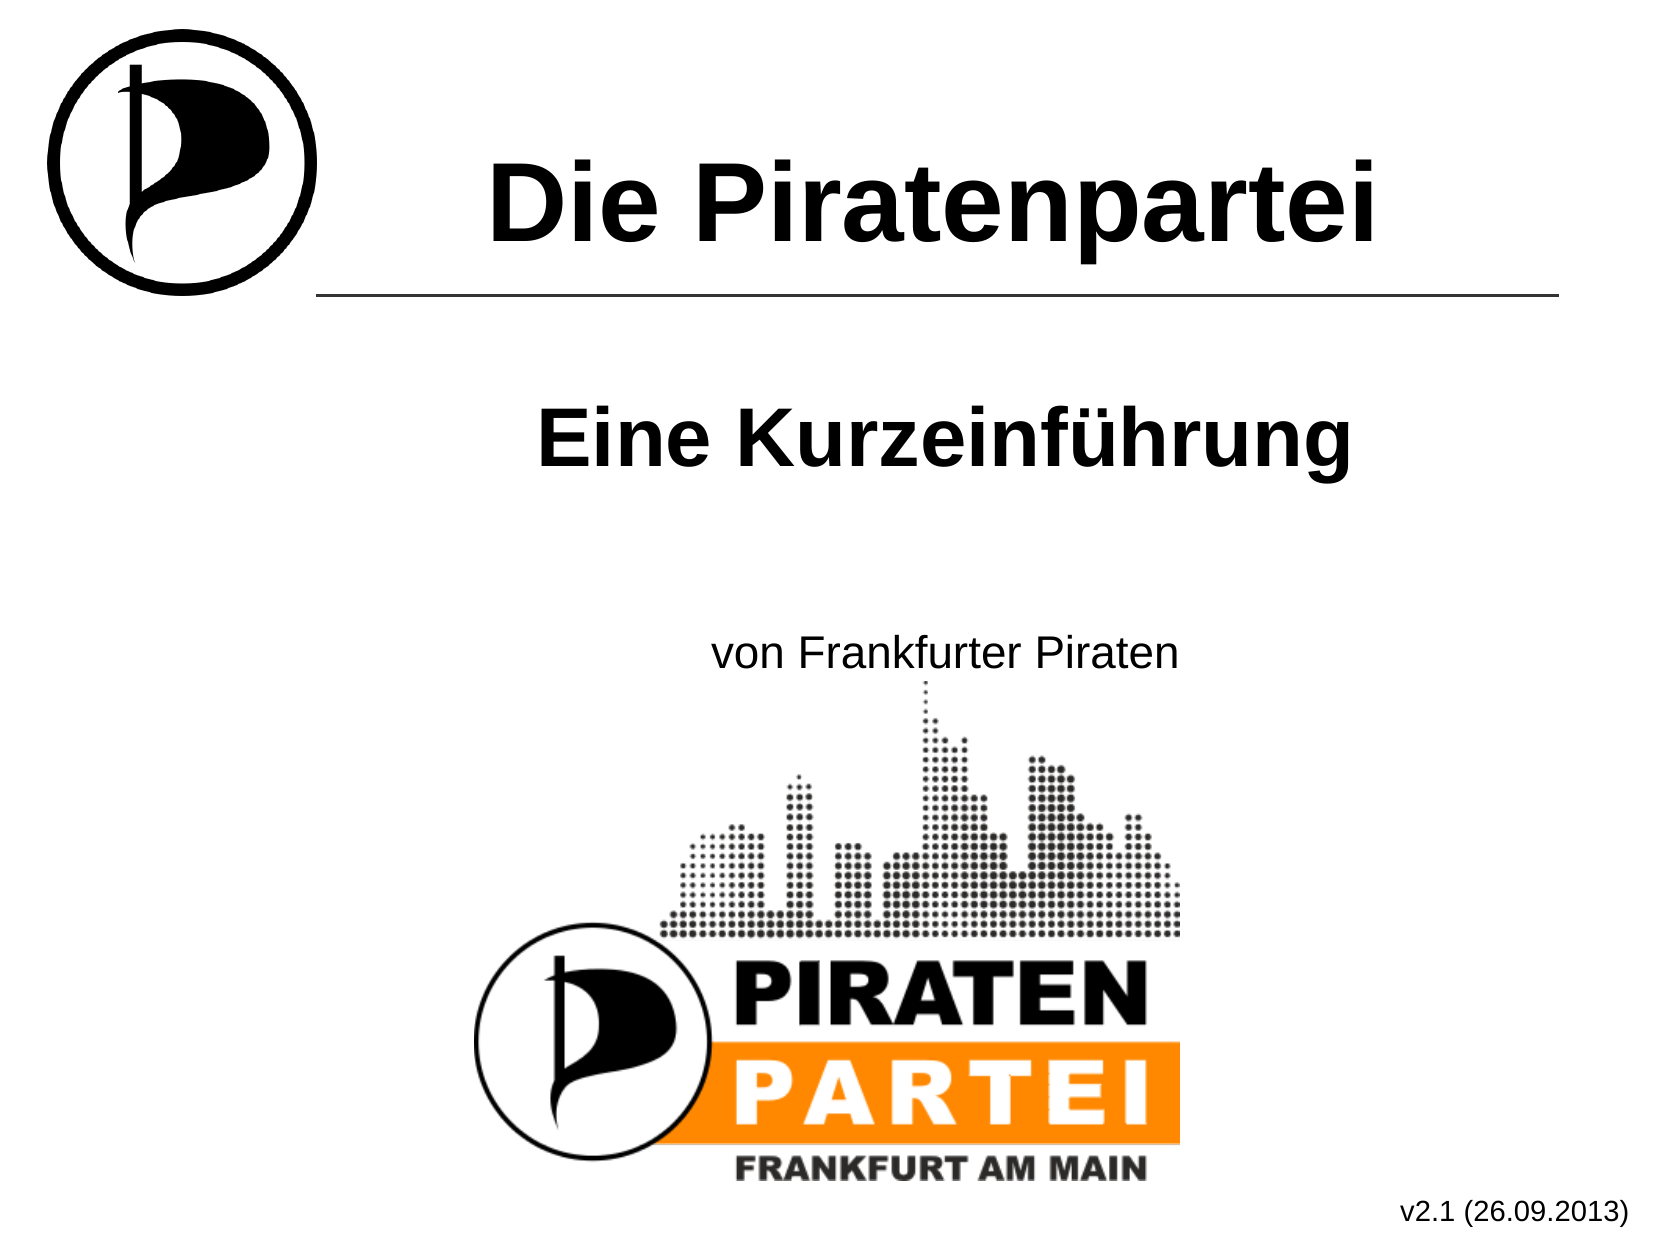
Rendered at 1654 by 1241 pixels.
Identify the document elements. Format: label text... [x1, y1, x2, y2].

list v2.1 (26.09.2013) [1358, 1192, 1654, 1241]
title Die Piratenpartei [330, 112, 1536, 281]
picture [474, 681, 1180, 1182]
picture [47, 29, 317, 296]
list Eine Kurzeinführung von Frankfurter Piraten [336, 170, 1555, 890]
